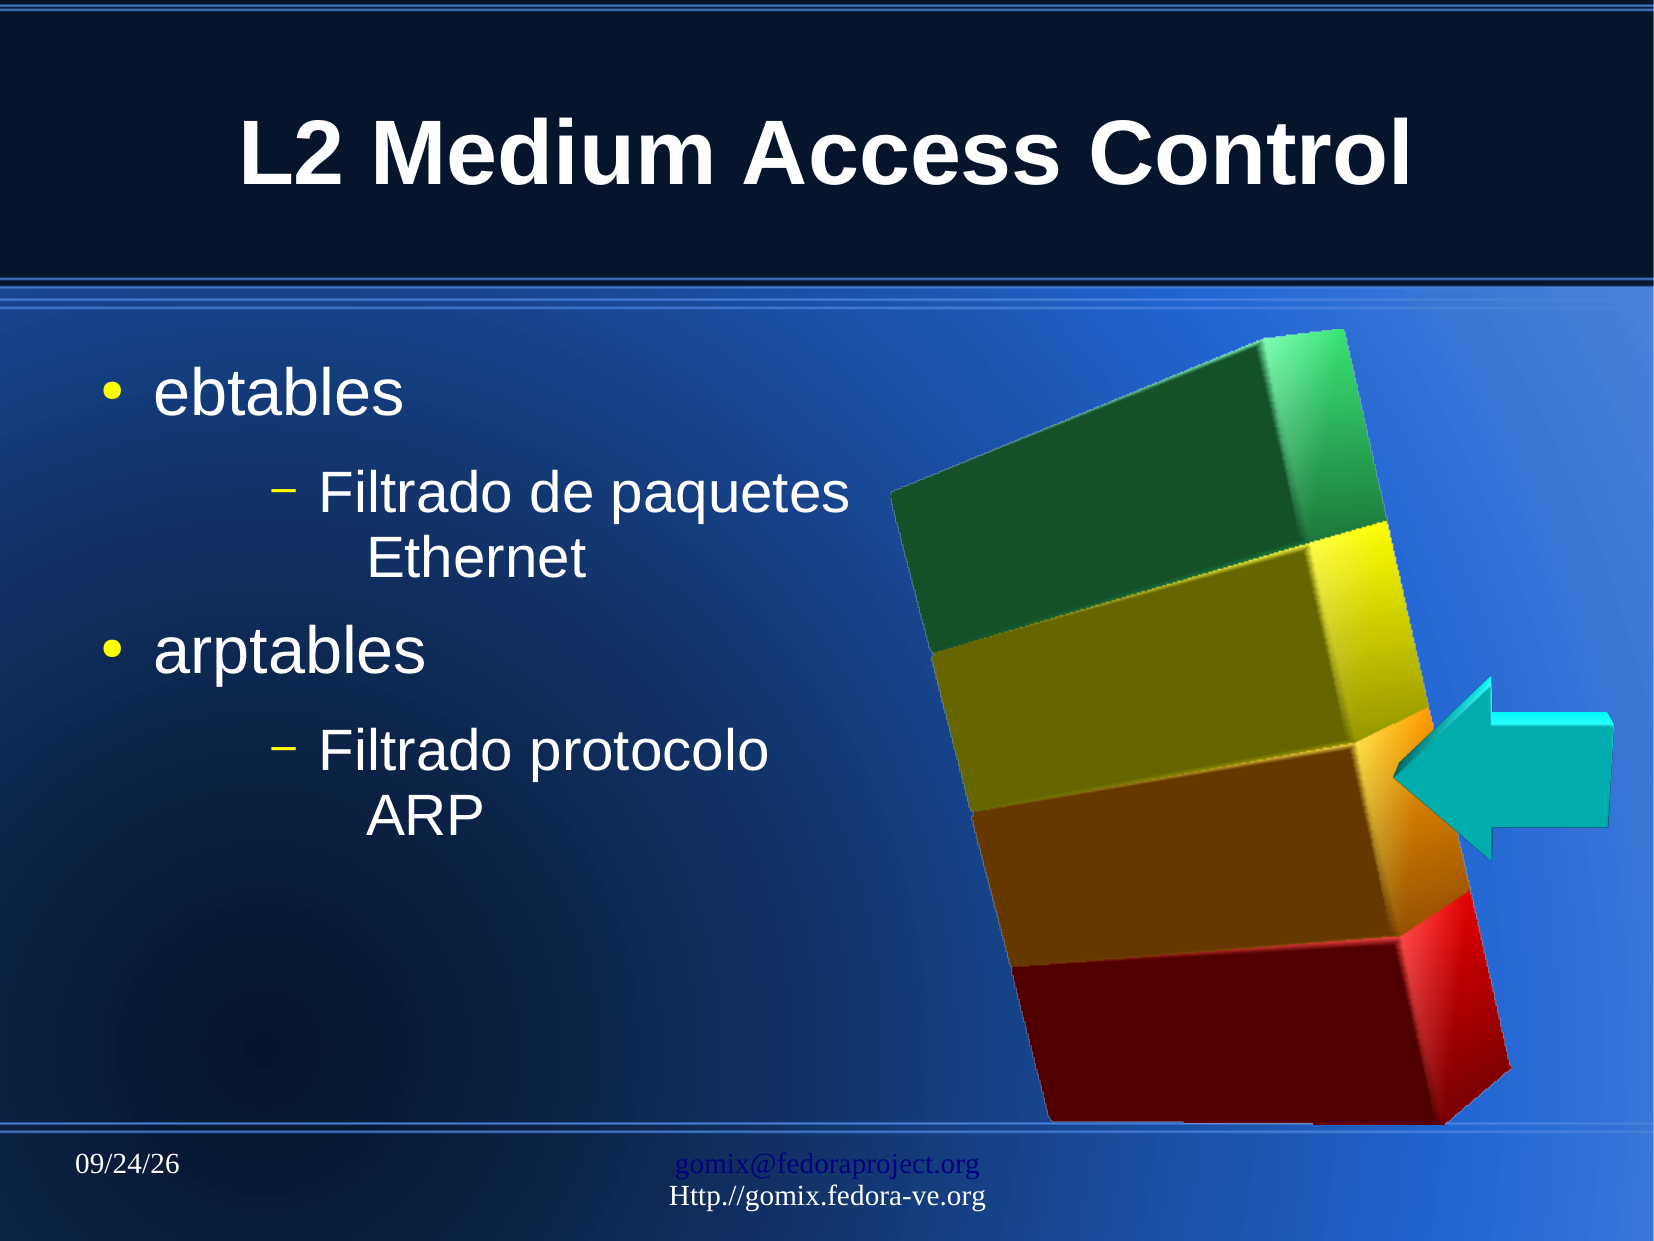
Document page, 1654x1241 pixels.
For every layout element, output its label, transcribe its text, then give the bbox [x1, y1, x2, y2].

title L2 Medium Access Control [82, 49, 1571, 257]
list ebtables Filtrado de paquetes Ethernet arptables Filtrado protocolo ARP [82, 355, 890, 1058]
picture [0, 0, 1654, 1241]
